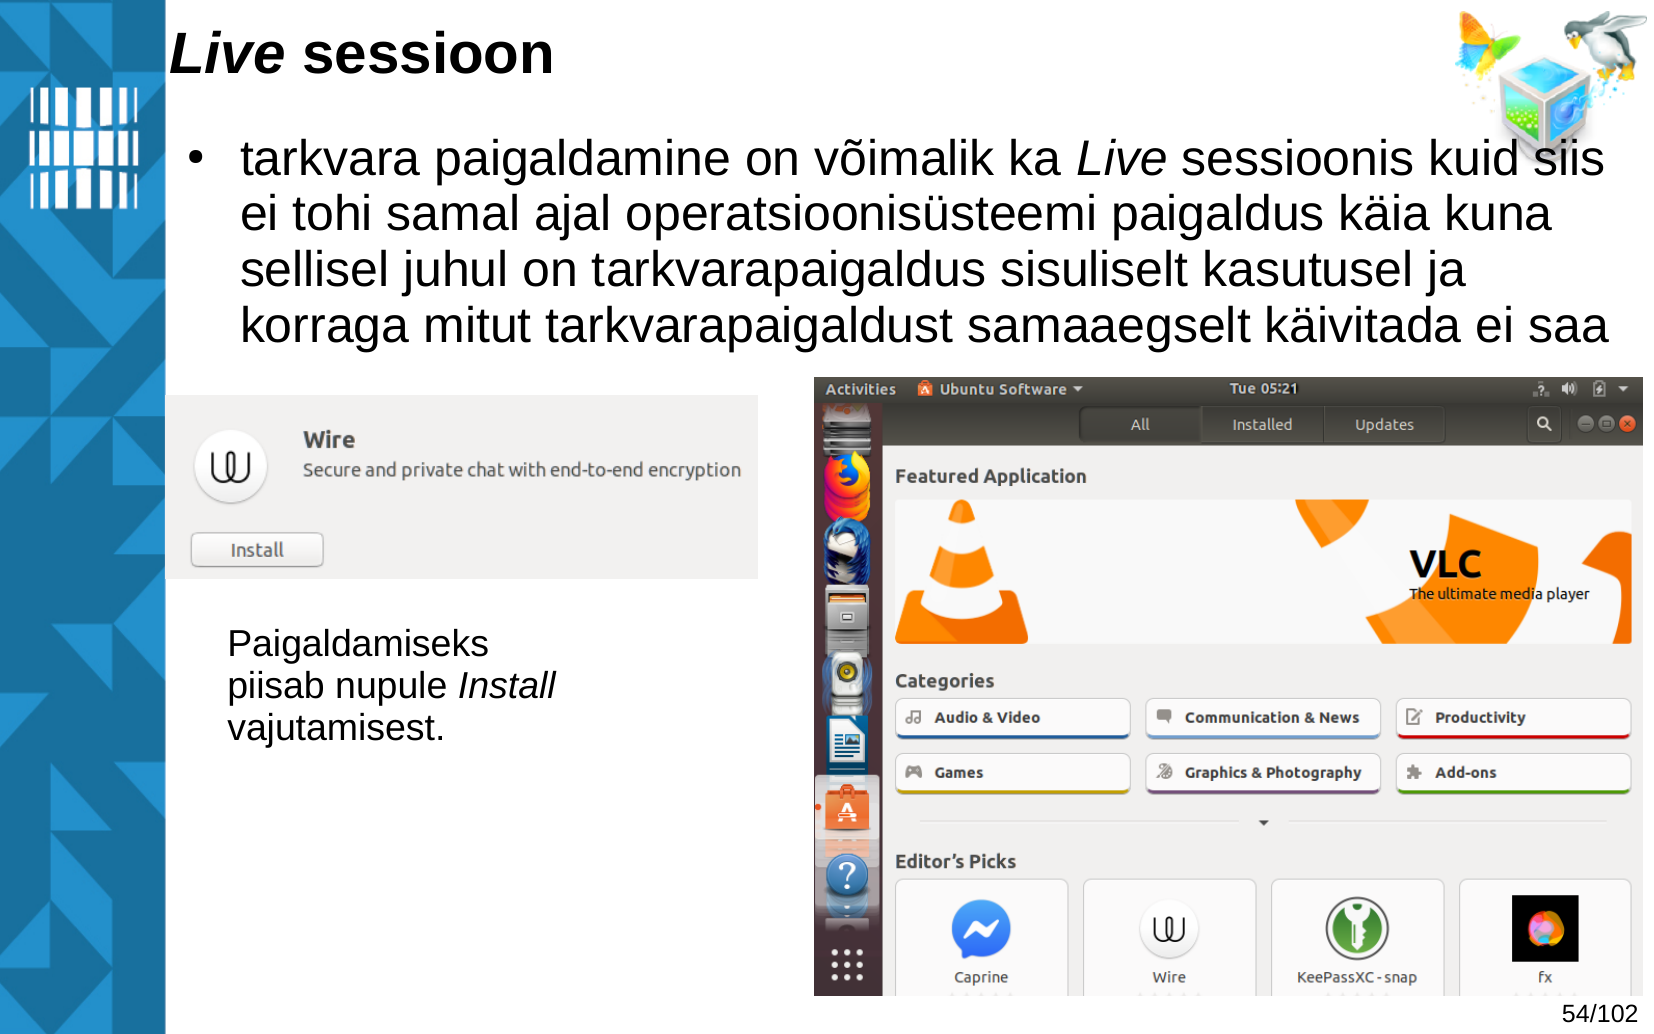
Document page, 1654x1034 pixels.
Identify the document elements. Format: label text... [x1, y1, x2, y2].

title Live sessioon [169, 11, 1571, 95]
text_box Paigaldamiseks piisab nupule Install vajutamisest. [212, 615, 591, 756]
list tarkvara paigaldamine on võimalik ka Live sessioonis kuid siis ei tohi samal ajal operatsioonisüsteemi paigaldus käia kuna sellisel juhul on tarkvarapaigaldus sisuliselt kasutusel ja korraga mitut tarkvarapaigaldust samaaegselt käivitada ei saa [169, 129, 1630, 378]
picture [1452, 7, 1653, 166]
picture [814, 377, 1643, 996]
picture [165, 395, 758, 579]
